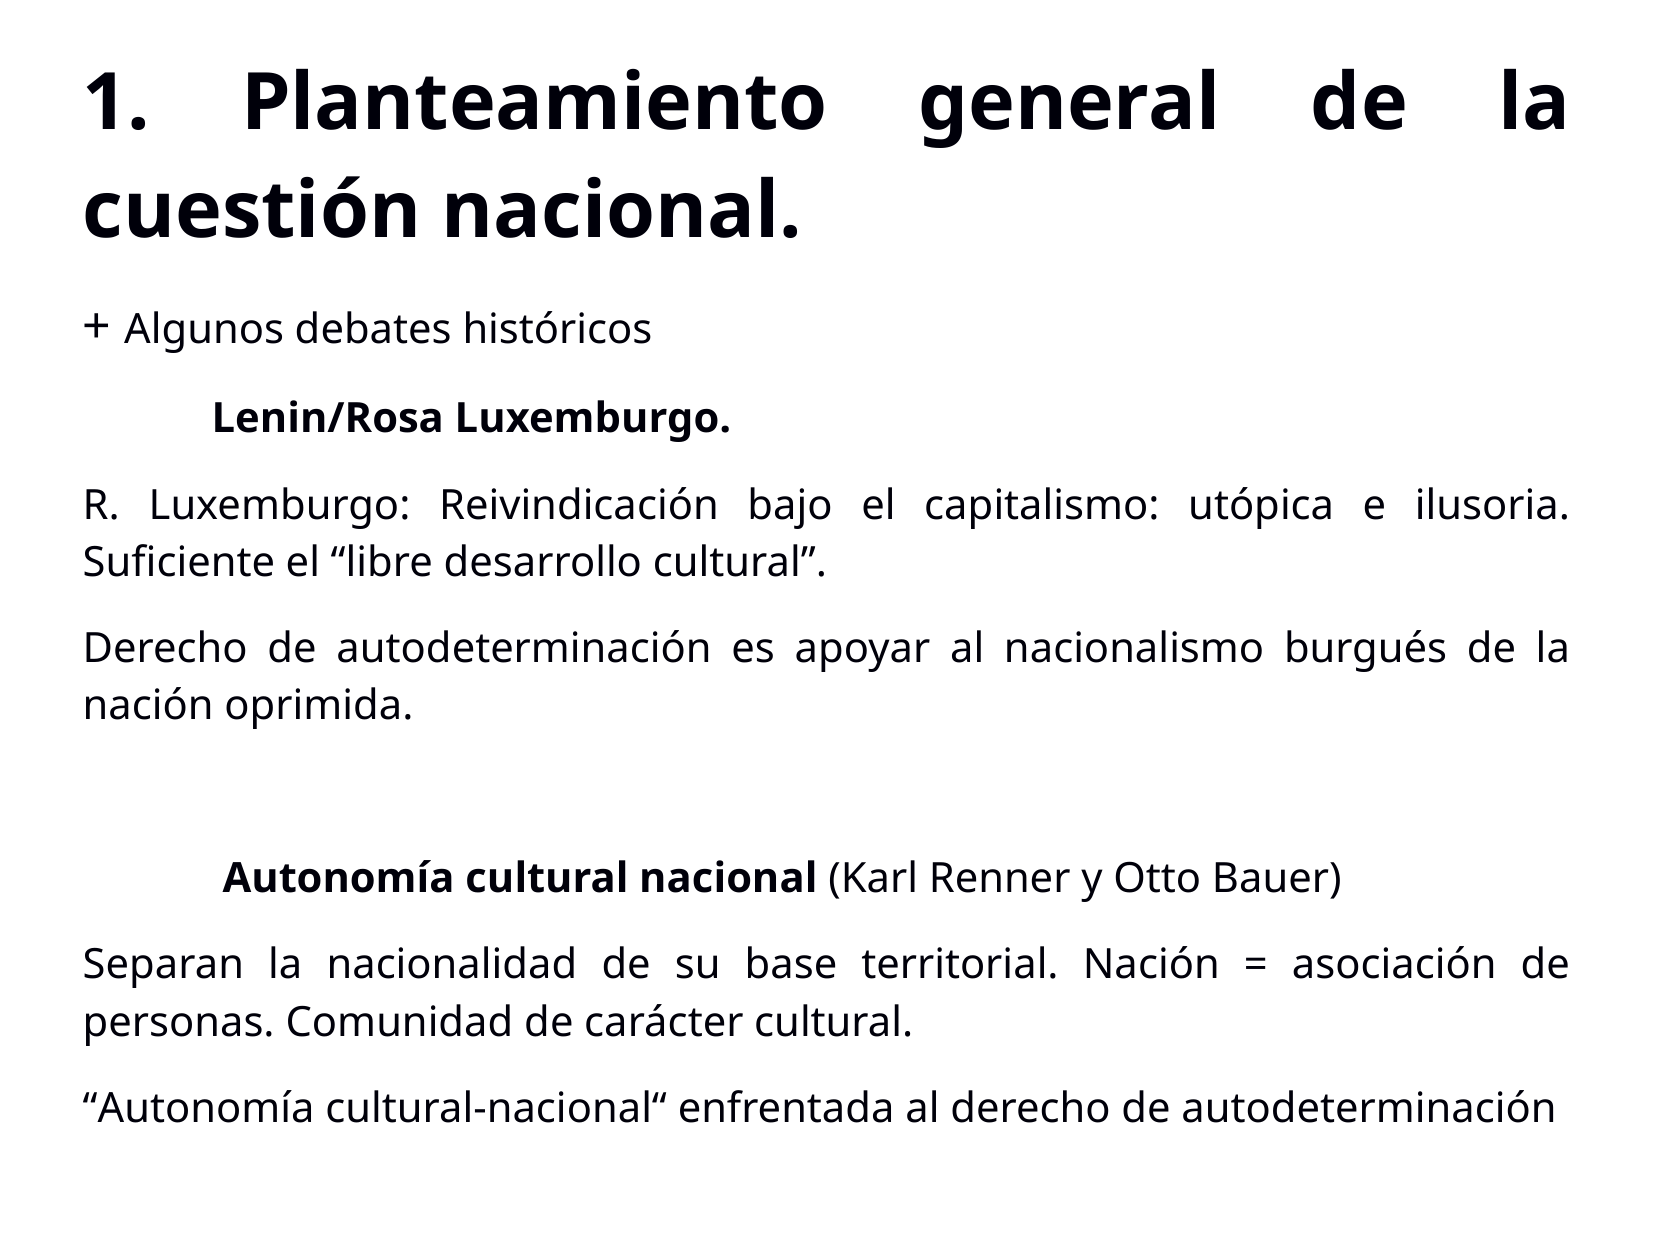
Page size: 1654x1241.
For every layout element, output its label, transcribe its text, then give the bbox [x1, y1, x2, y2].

title 1. Planteamiento general de la cuestión nacional. [82, 49, 1571, 257]
list + Algunos debates históricos Lenin/Rosa Luxemburgo. R. Luxemburgo: Reivindicación bajo el capitalismo: utópica e ilusoria. Suficiente el “libre desarrollo cultural”. Derecho de autodeterminación es apoyar al nacionalismo burgués de la nación oprimida. Autonomía cultural nacional (Karl Renner y Otto Bauer) Separan la nacionalidad de su base territorial. Nación = asociación de personas. Comunidad de carácter cultural. “Autonomía cultural-nacional“ enfrentada al derecho de autodeterminación [82, 290, 1571, 1165]
